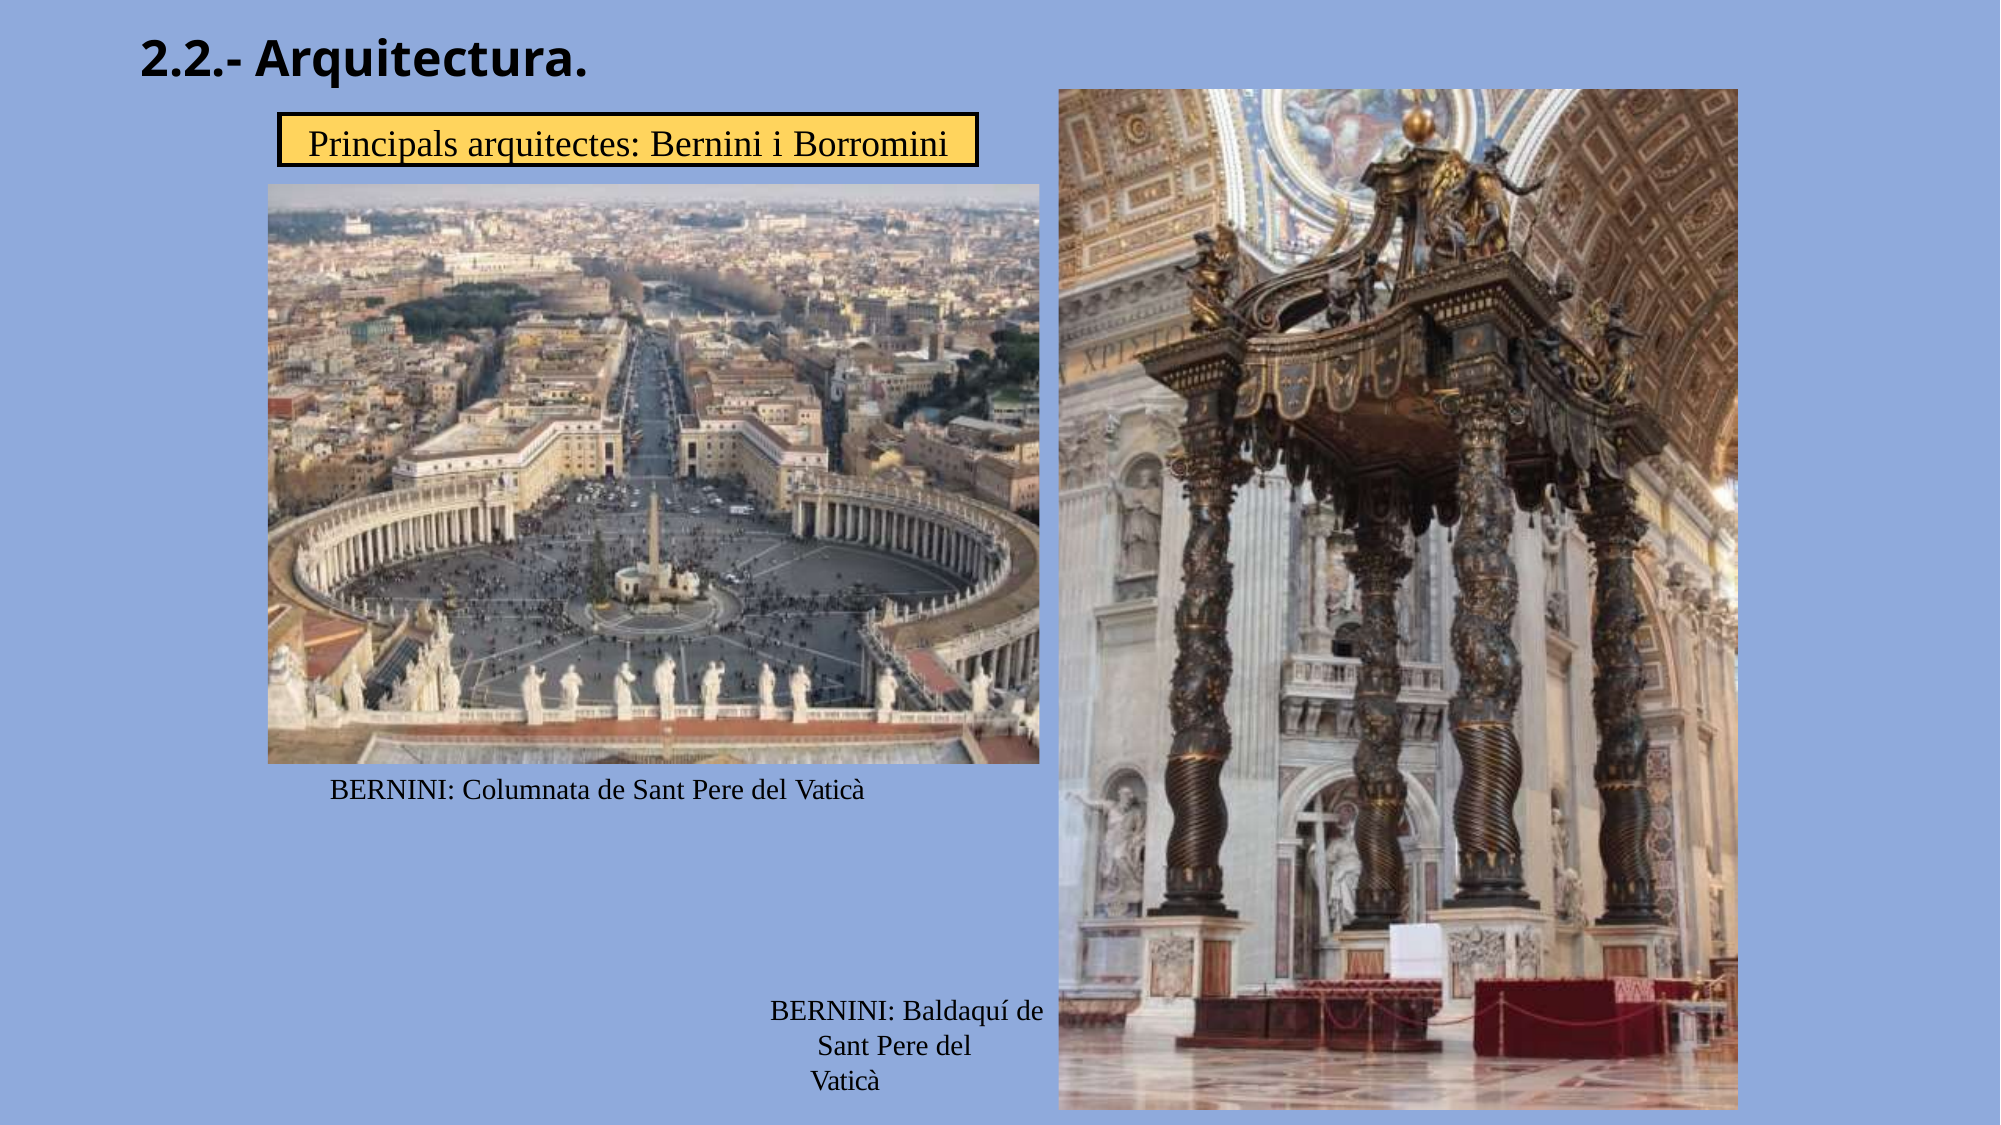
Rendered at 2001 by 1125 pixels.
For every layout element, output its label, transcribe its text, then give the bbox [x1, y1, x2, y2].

title 2.2.- Arquitectura. [138, 23, 1188, 87]
text_box [268, 184, 1039, 763]
text_box Principals arquitectes: Bernini i Borromini [279, 113, 977, 165]
text_box BERNINI: Columnata de Sant Pere del Vaticà [327, 767, 870, 806]
text_box BERNINI: Baldaquí de Sant Pere del Vaticà [767, 989, 1046, 1064]
text_box [1059, 90, 1738, 1109]
